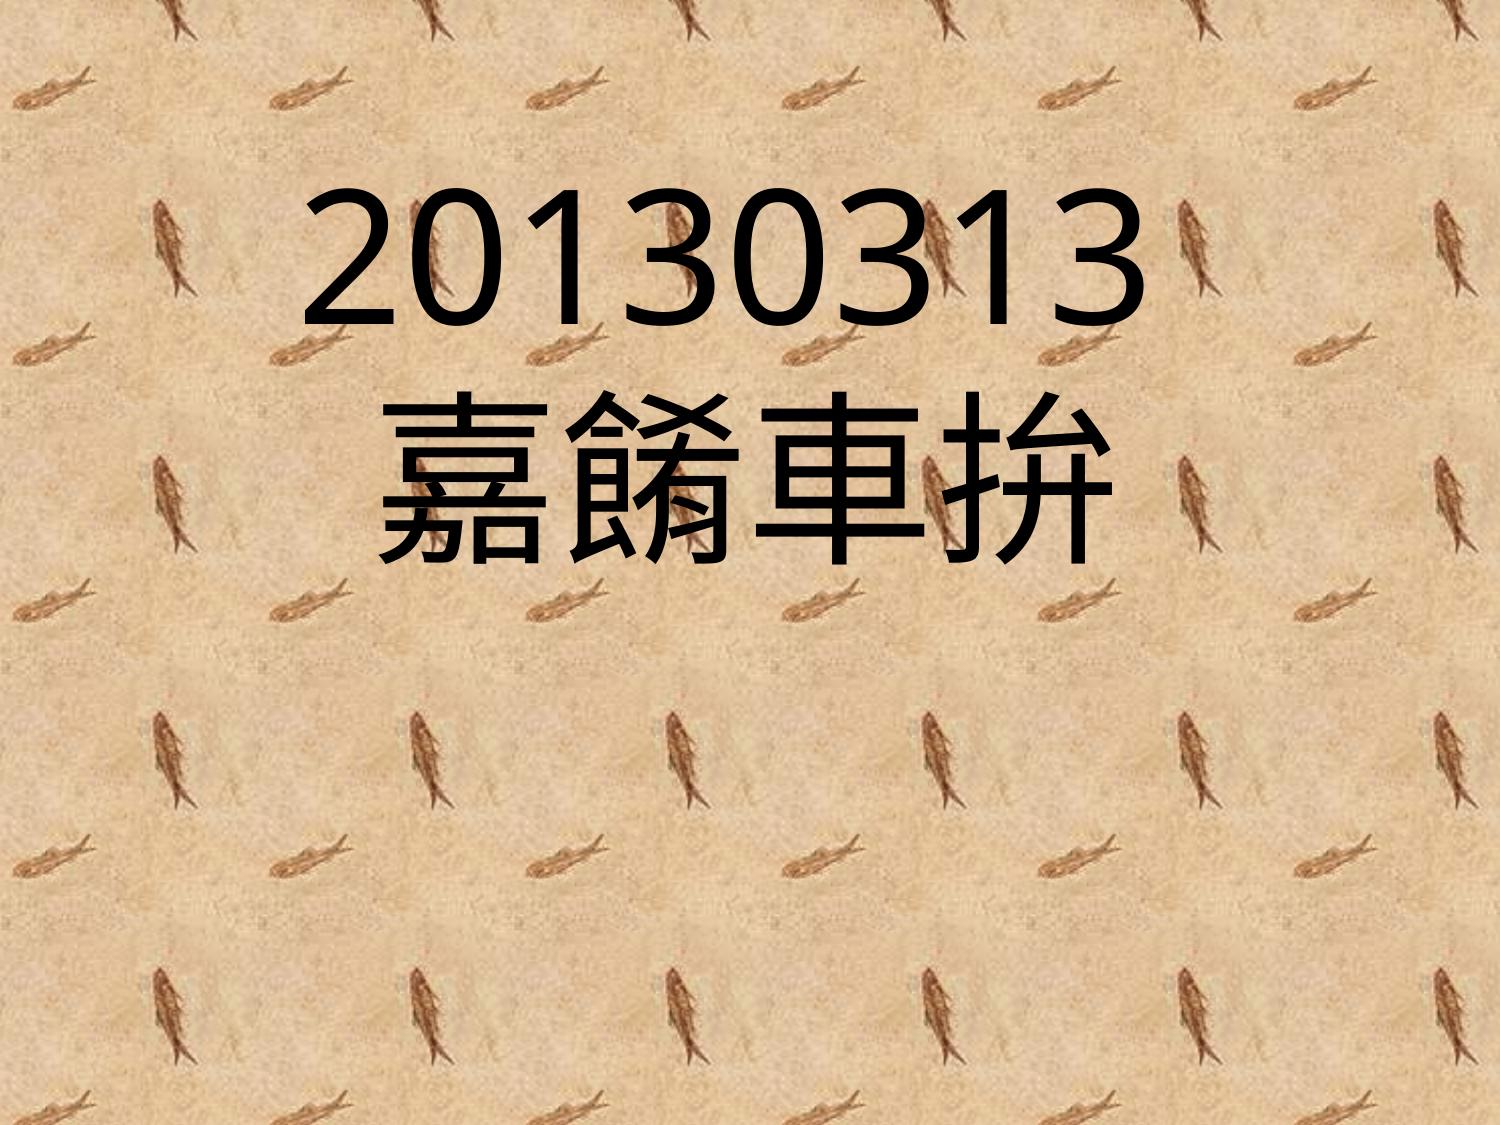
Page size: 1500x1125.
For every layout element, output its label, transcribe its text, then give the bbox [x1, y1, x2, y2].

picture [0, 0, 1500, 1125]
title 20130313 嘉餚車拚 [109, 241, 1385, 483]
